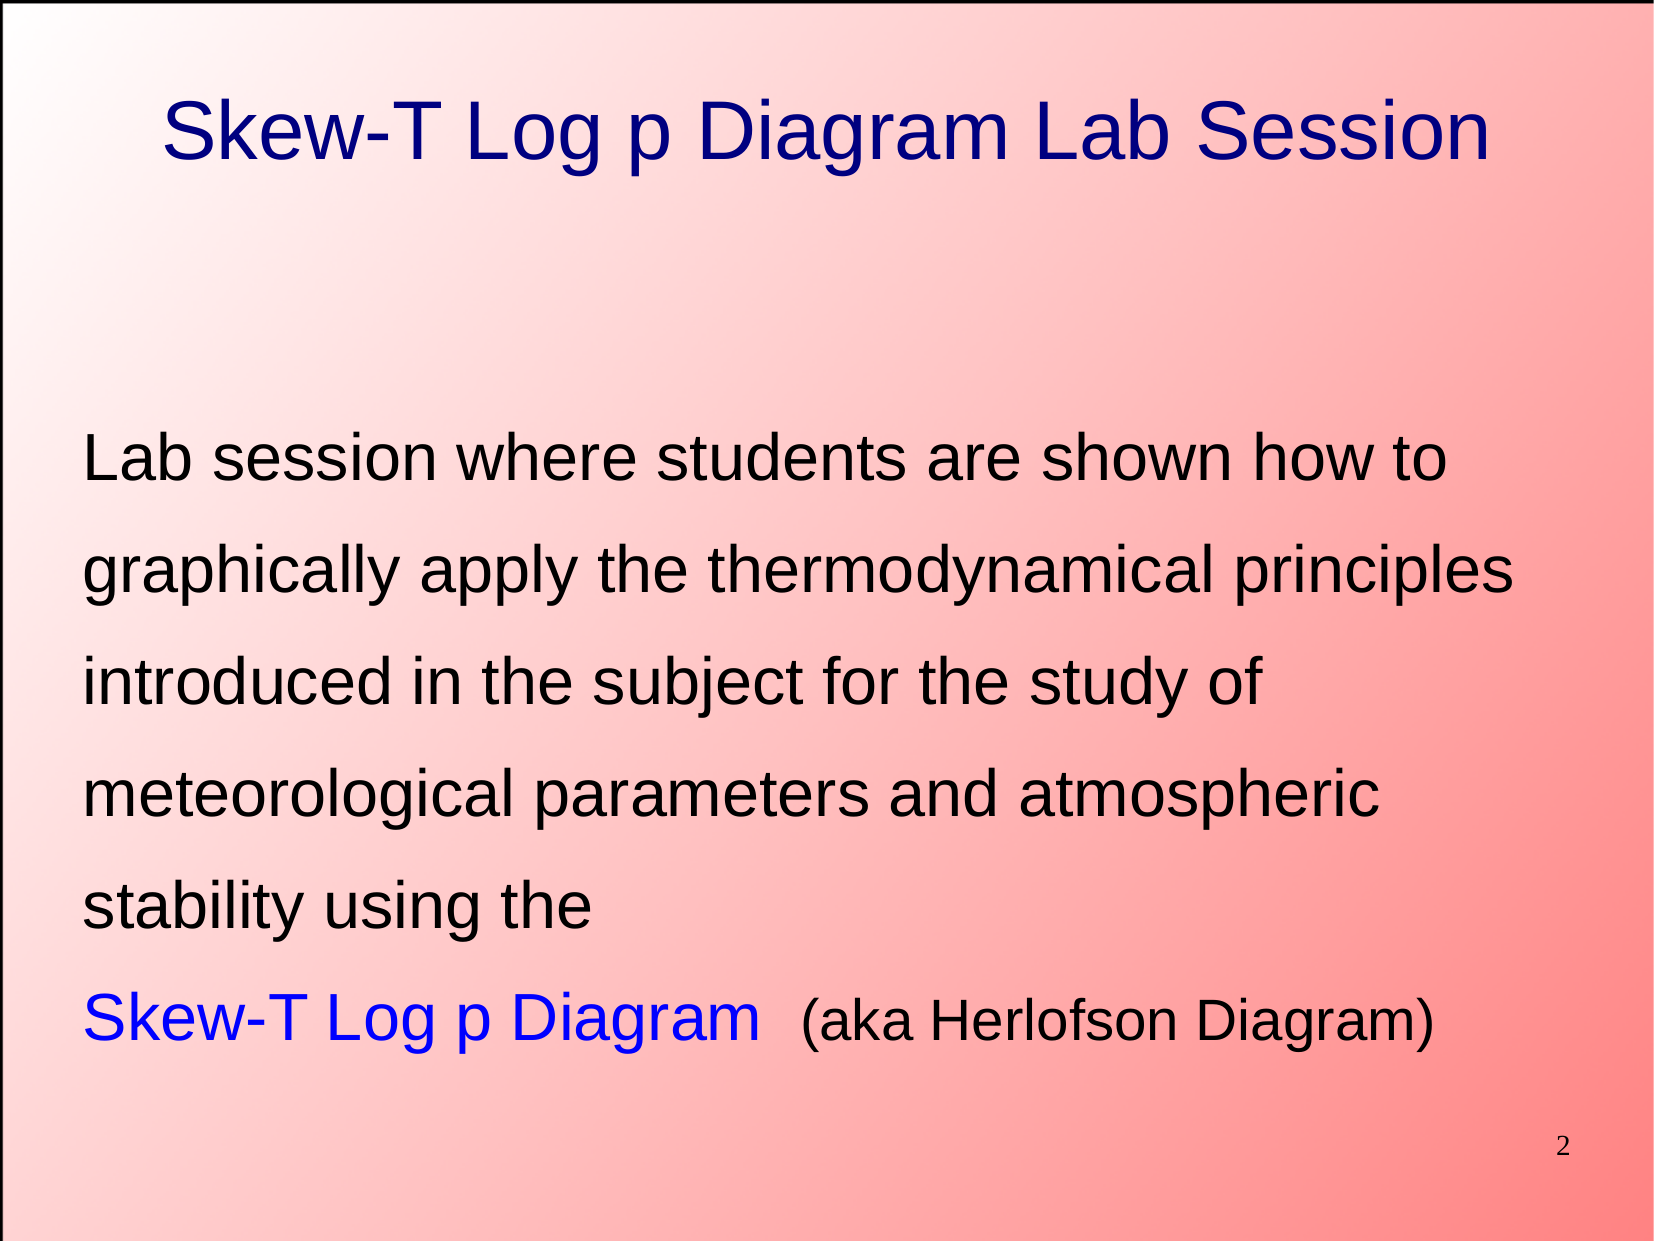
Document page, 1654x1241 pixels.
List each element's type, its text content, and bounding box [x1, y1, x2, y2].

text_box Lab session where students are shown how to graphically apply the thermodynamical principles introduced in the subject for the study of meteorological parameters and atmospheric stability using the Skew-T Log p Diagram (aka Herlofson Diagram) [82, 309, 1613, 1128]
title Skew-T Log p Diagram Lab Session [82, 49, 1571, 213]
picture [0, 0, 1654, 1241]
